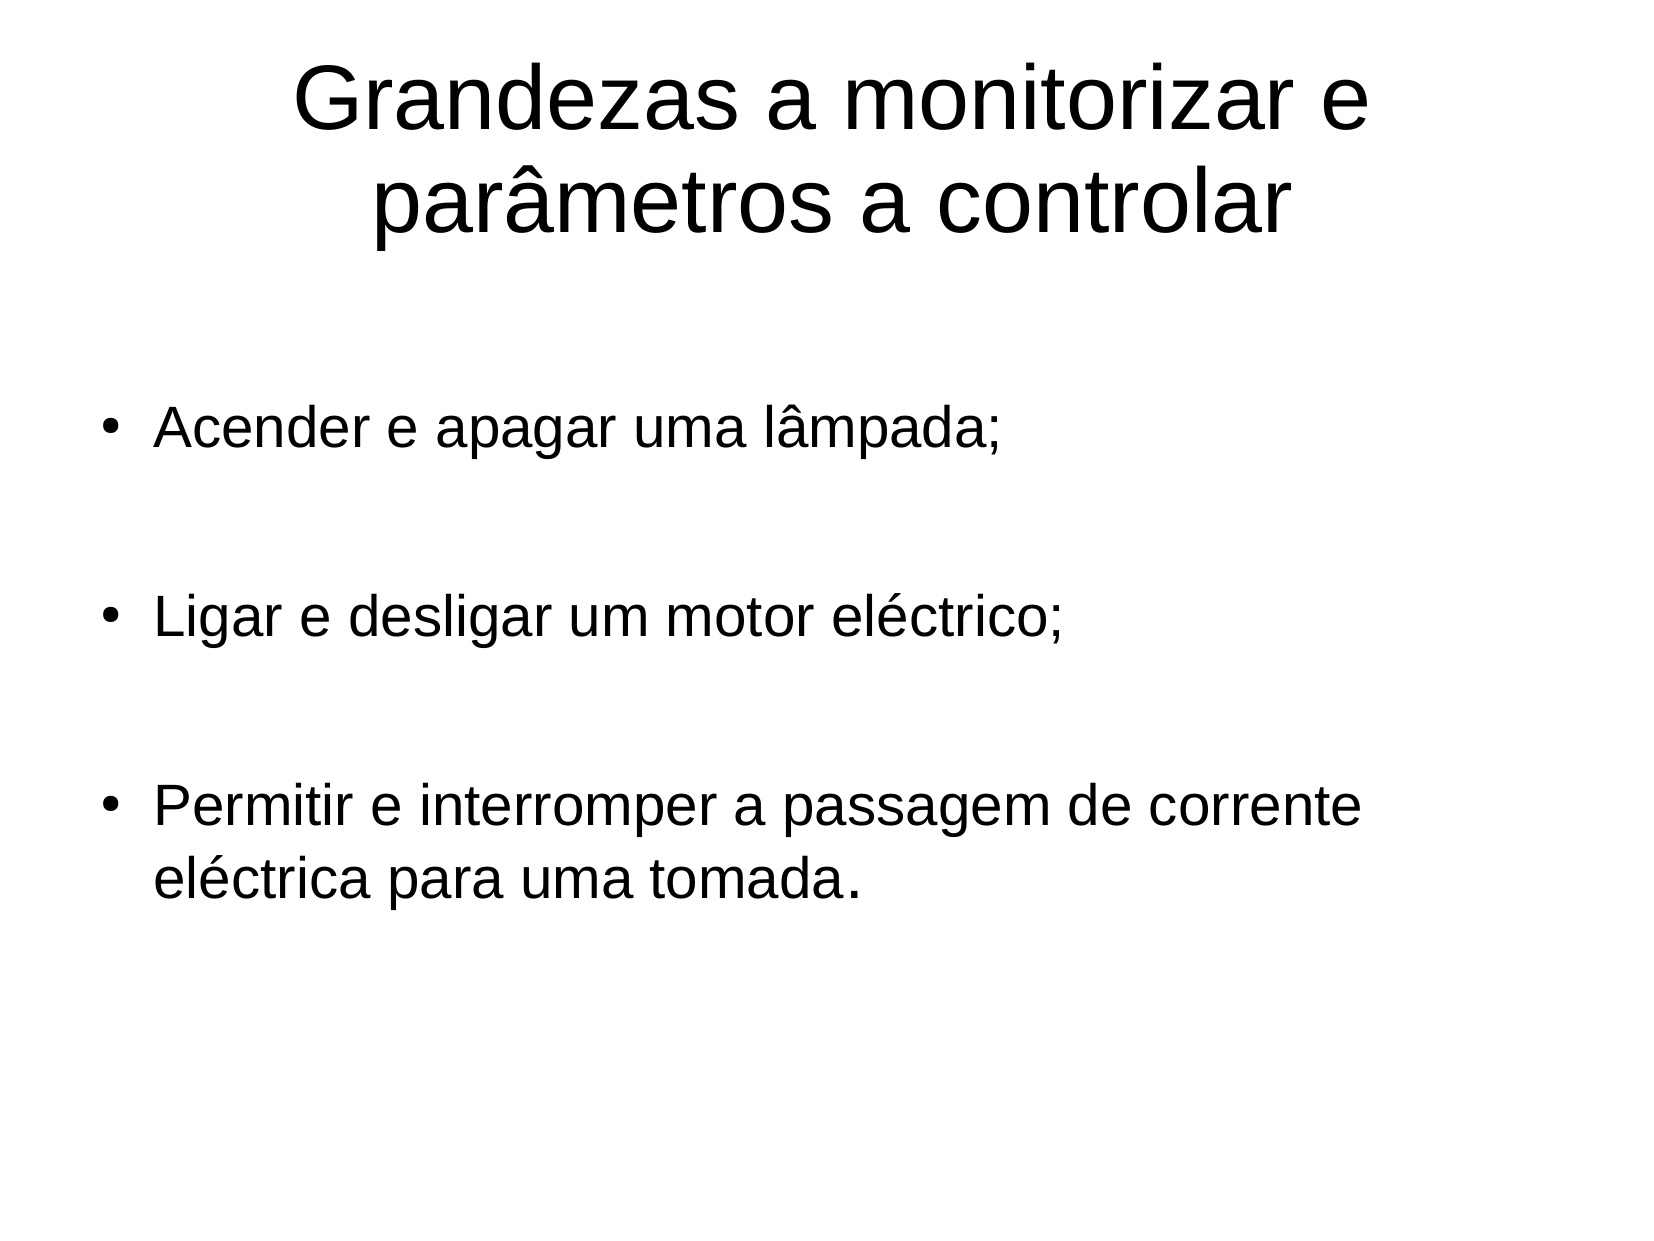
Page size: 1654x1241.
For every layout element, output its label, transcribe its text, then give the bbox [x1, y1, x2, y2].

list Acender e apagar uma lâmpada; Ligar e desligar um motor eléctrico; Permitir e interromper a passagem de corrente eléctrica para uma tomada. [82, 290, 1571, 1109]
title Grandezas a monitorizar e parâmetros a controlar [88, 46, 1577, 355]
